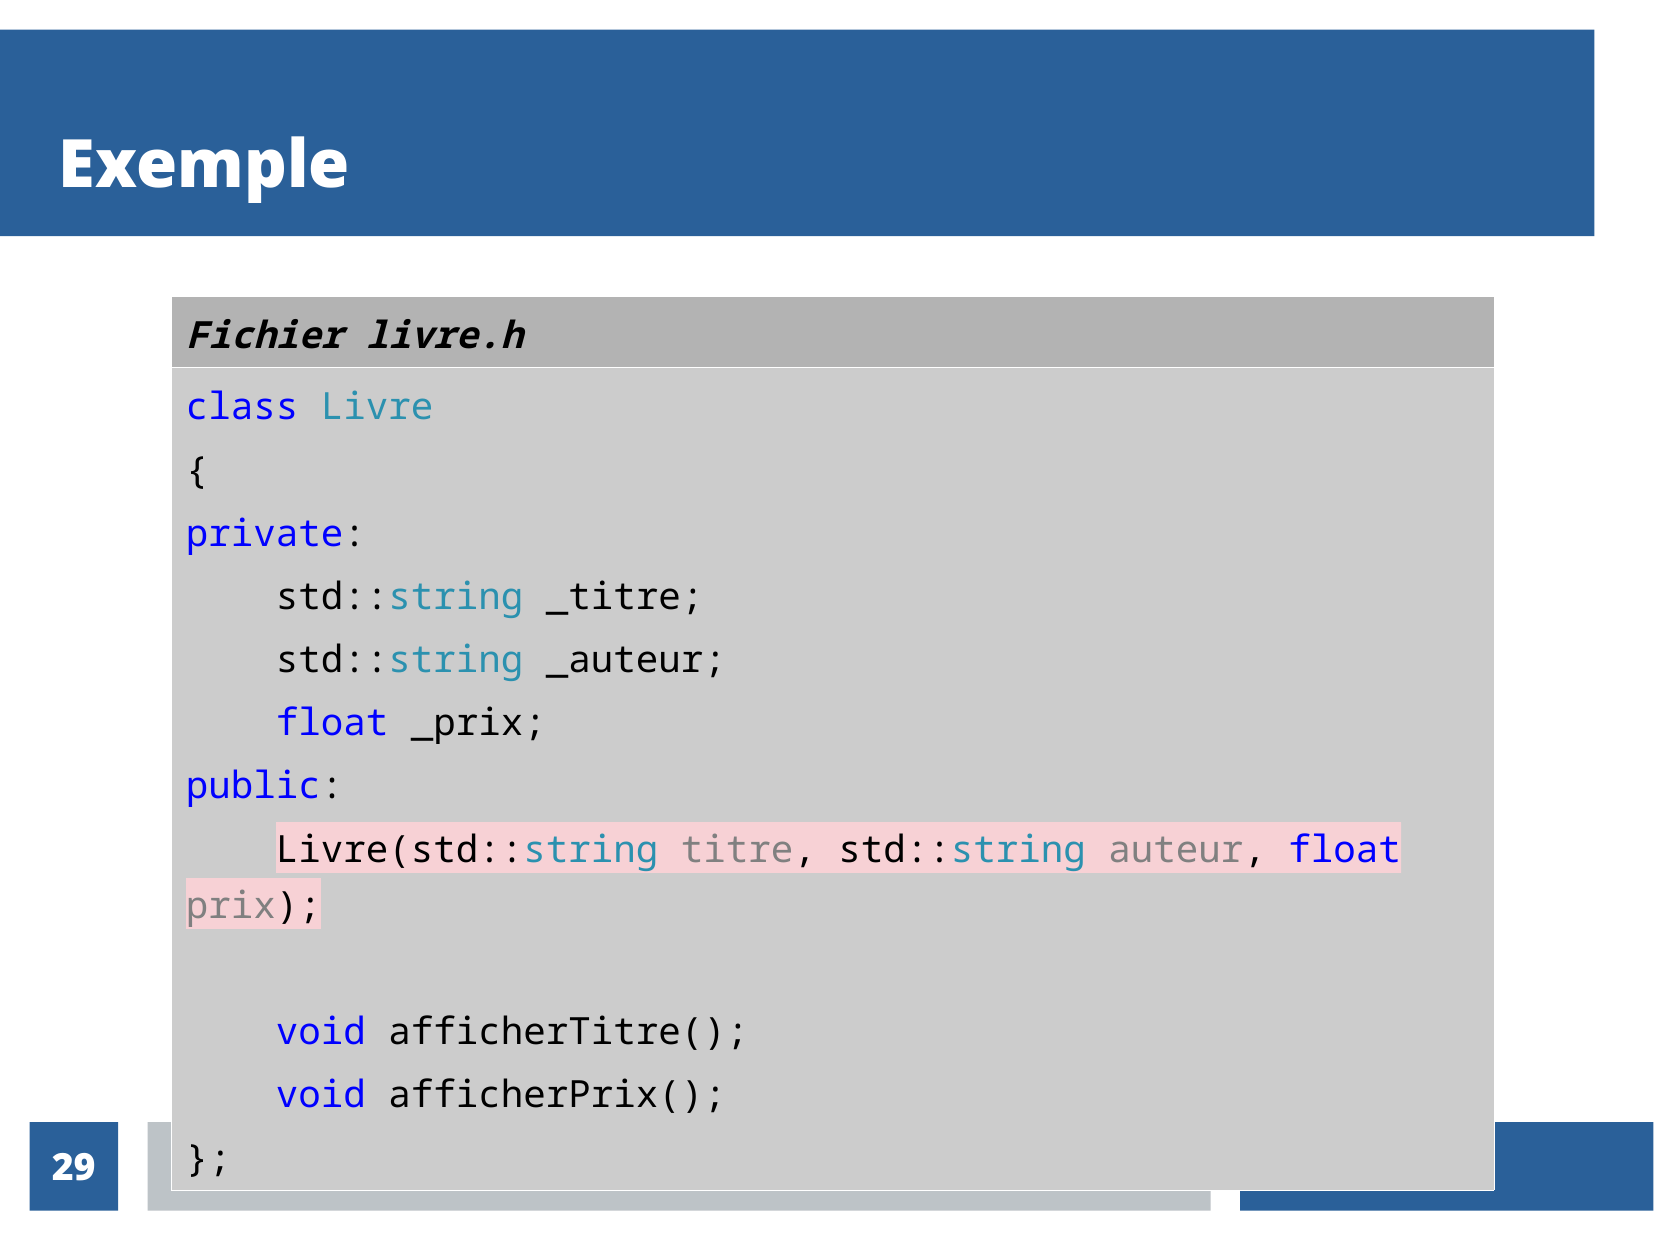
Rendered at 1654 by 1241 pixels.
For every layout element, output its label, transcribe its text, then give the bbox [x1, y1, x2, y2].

table_cell class Livre { private: std::string _titre; std::string _auteur; float _prix; public: Livre(std::string titre, std::string auteur, float prix); void afficherTitre(); void afficherPrix(); }; [172, 368, 1494, 1190]
title Exemple [59, 59, 1595, 207]
table_header Fichier livre.h [172, 297, 1494, 367]
